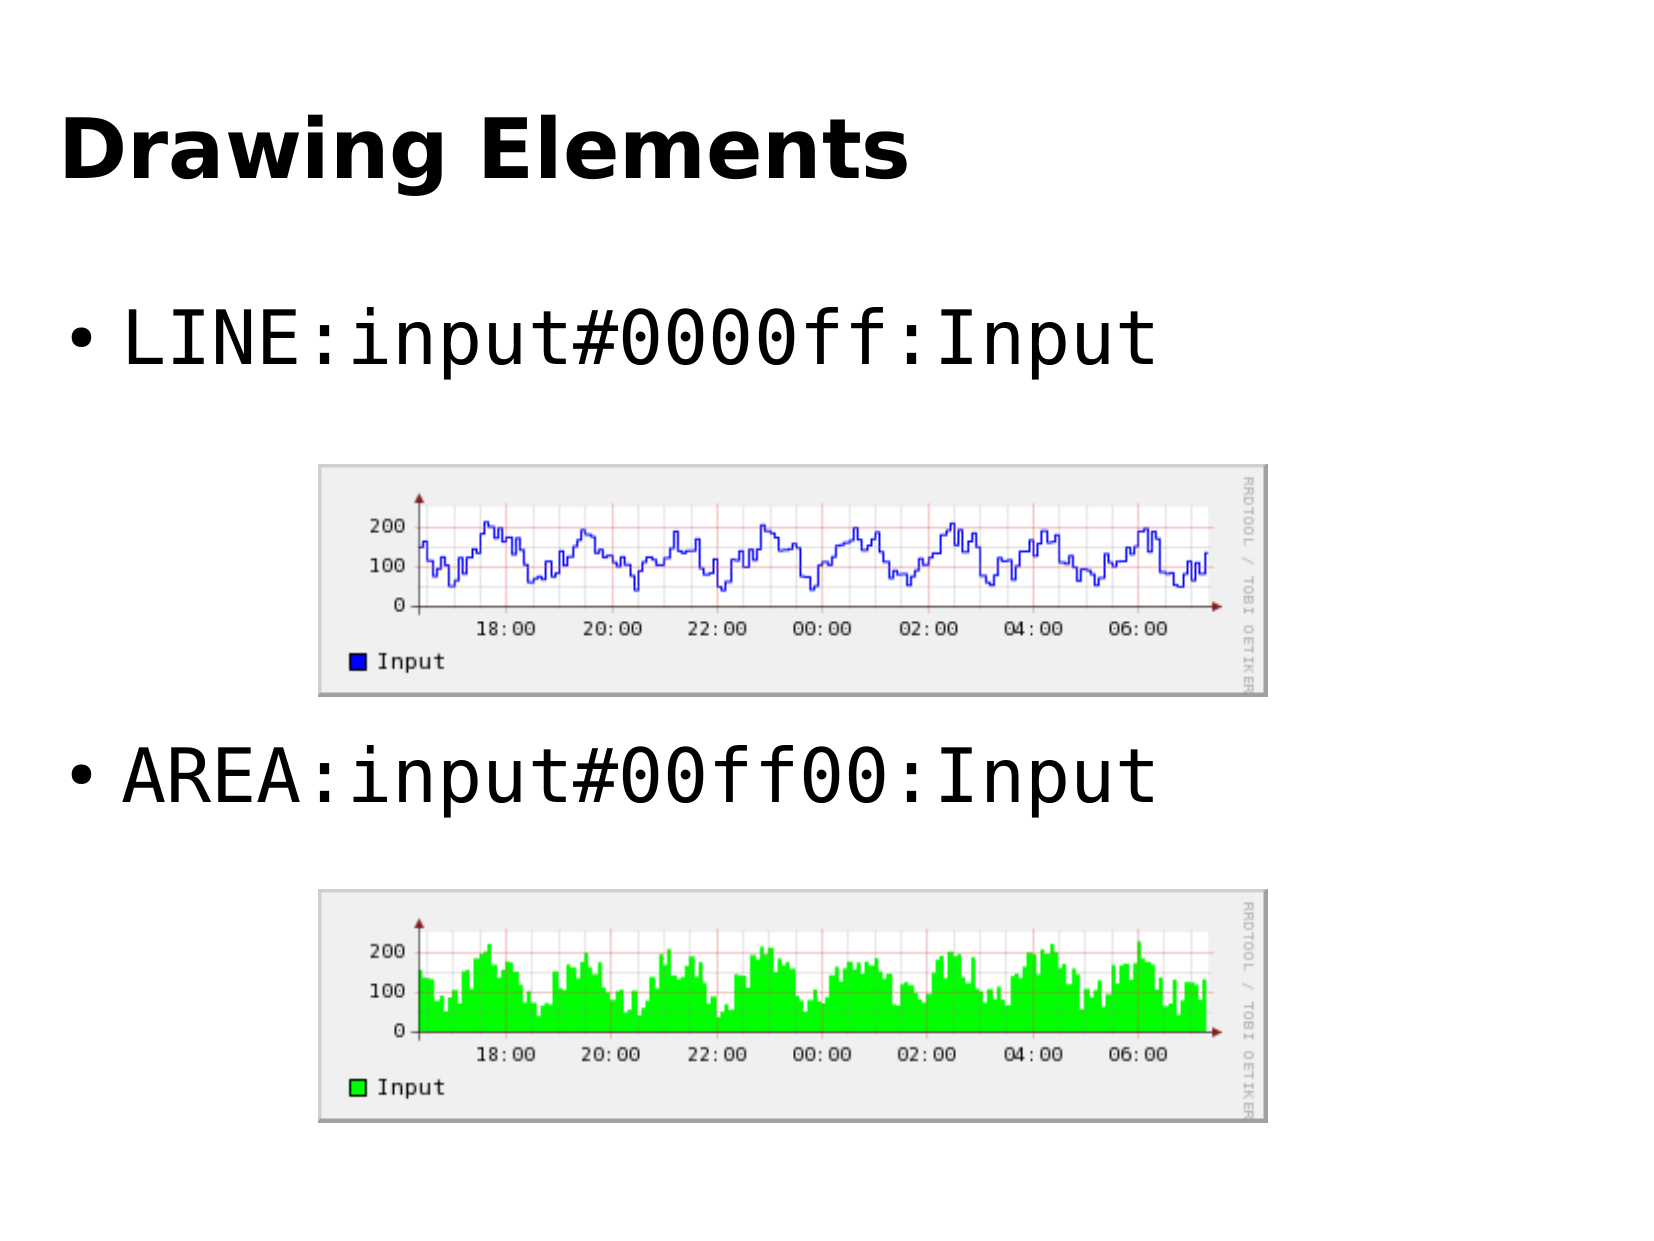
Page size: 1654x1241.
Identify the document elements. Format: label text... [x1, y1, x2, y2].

title Drawing Elements [59, 75, 1607, 225]
picture [318, 889, 1268, 1123]
picture [318, 464, 1268, 698]
list LINE:input#0000ff:Input AREA:input#00ff00:Input [50, 295, 1571, 1099]
